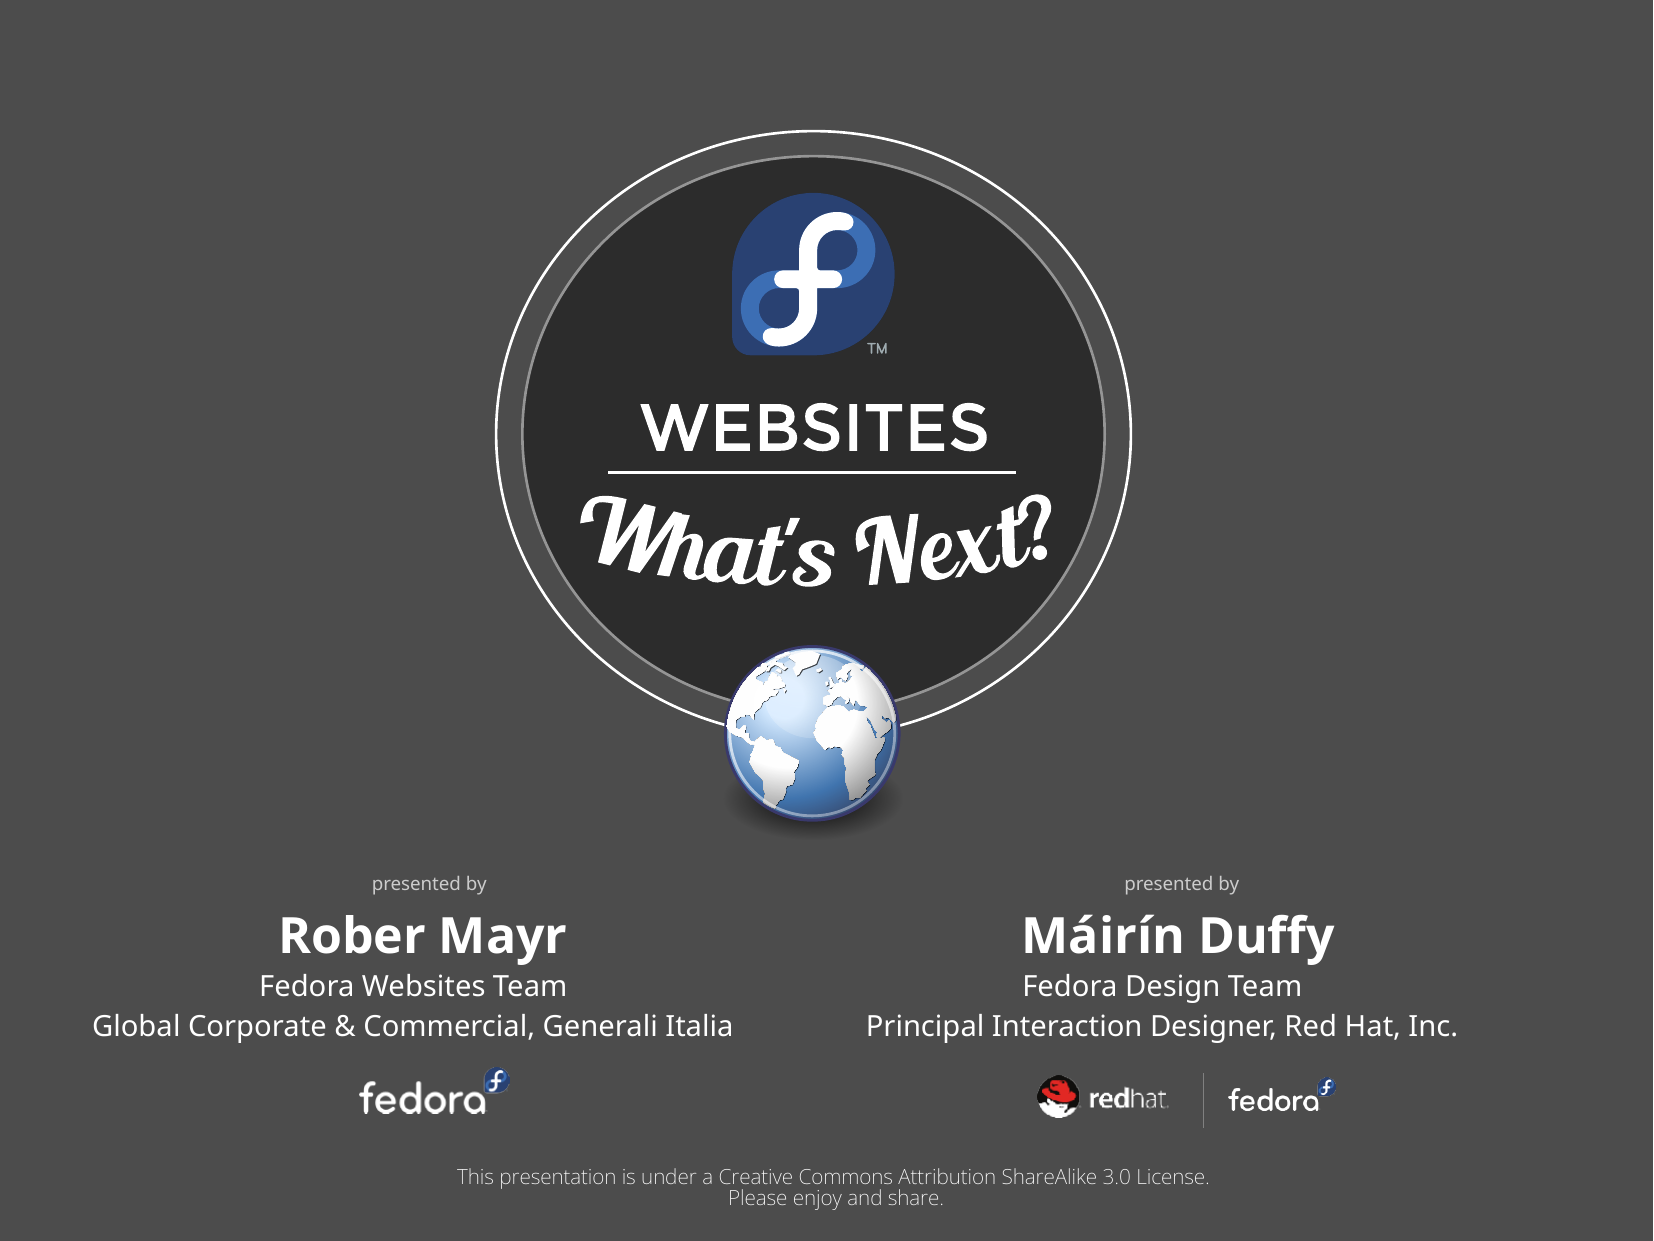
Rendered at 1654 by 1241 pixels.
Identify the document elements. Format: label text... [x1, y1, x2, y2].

picture [359, 1067, 510, 1114]
text_box presented by [1109, 885, 1264, 892]
text_box Rober Mayr [263, 892, 606, 957]
picture [1037, 1075, 1169, 1118]
text_box Fedora Websites Team Global Corporate & Commercial, Generali Italia [77, 957, 792, 1044]
picture [314, 0, 1314, 885]
picture [1228, 1077, 1336, 1111]
text_box presented by [357, 885, 512, 892]
text_box Máirín Duffy [1006, 892, 1367, 957]
text_box This presentation is under a Creative Commons Attribution ShareAlike 3.0 License. Please enjoy and share. [59, 1158, 1613, 1219]
text_box Fedora Design Team Principal Interaction Designer, Red Hat, Inc. [851, 957, 1523, 1044]
